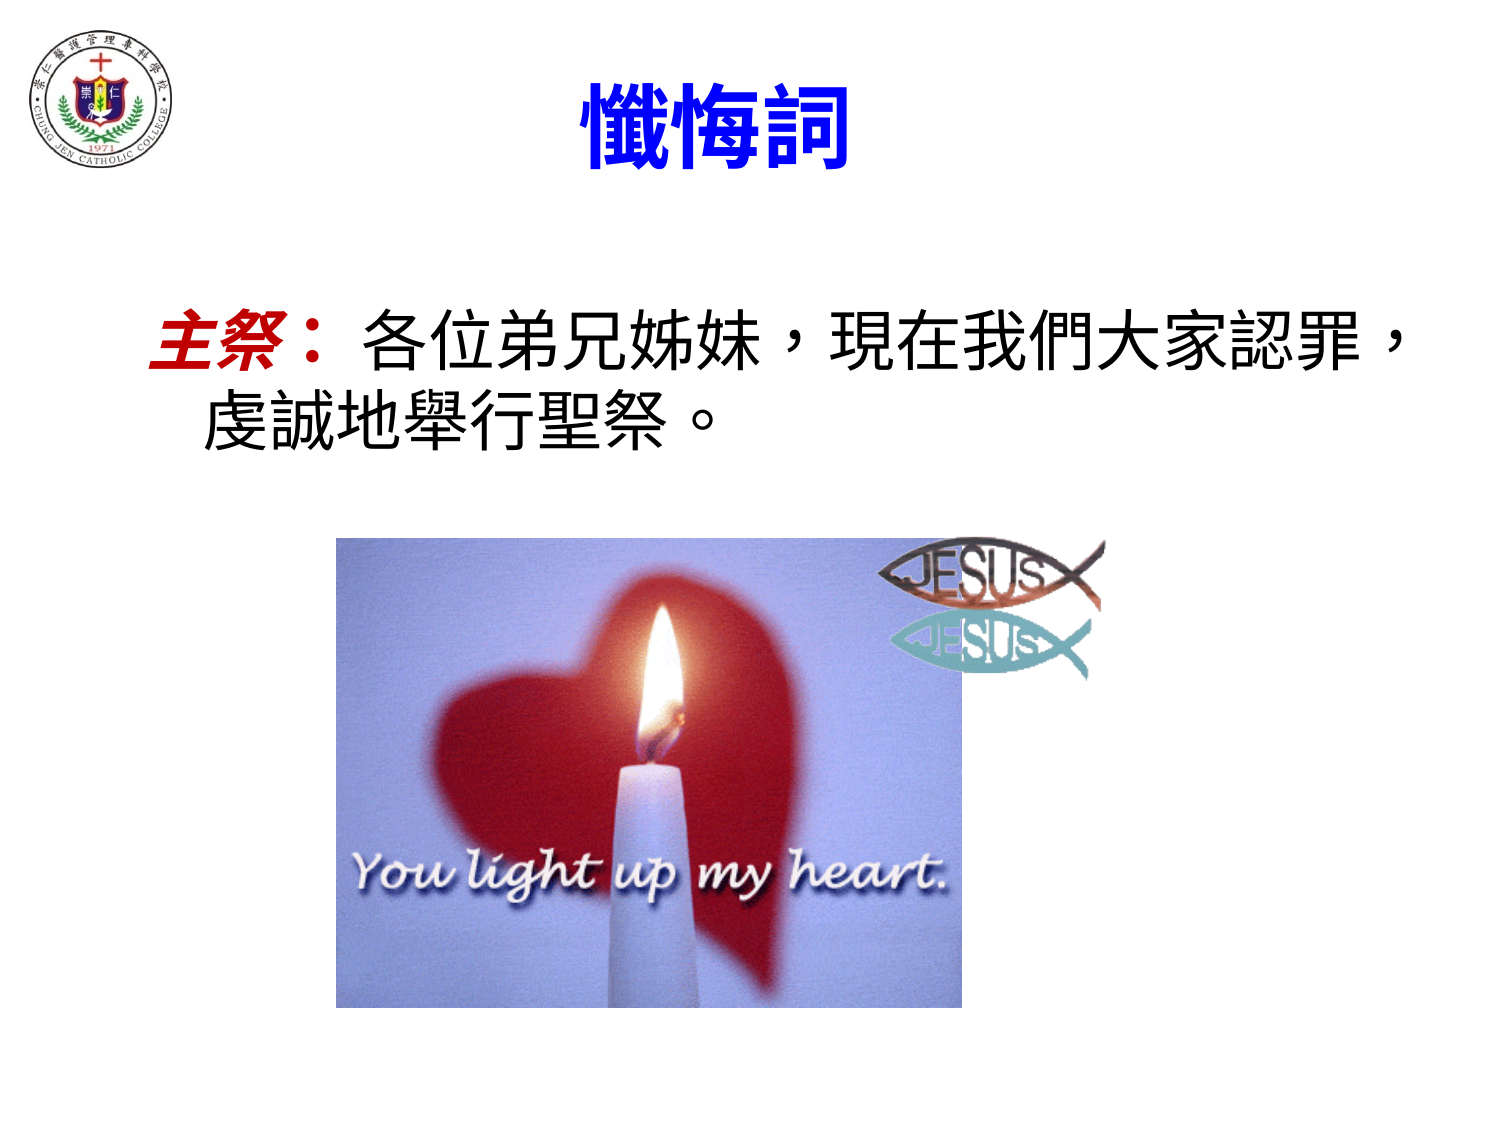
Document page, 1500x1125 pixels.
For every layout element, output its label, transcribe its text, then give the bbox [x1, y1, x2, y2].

picture [336, 515, 1114, 1008]
title 懺悔詞 [150, 31, 1282, 219]
list 主祭： 各位弟兄姊妹，現在我們大家認罪，虔誠地舉行聖祭。 [75, 290, 1459, 1005]
